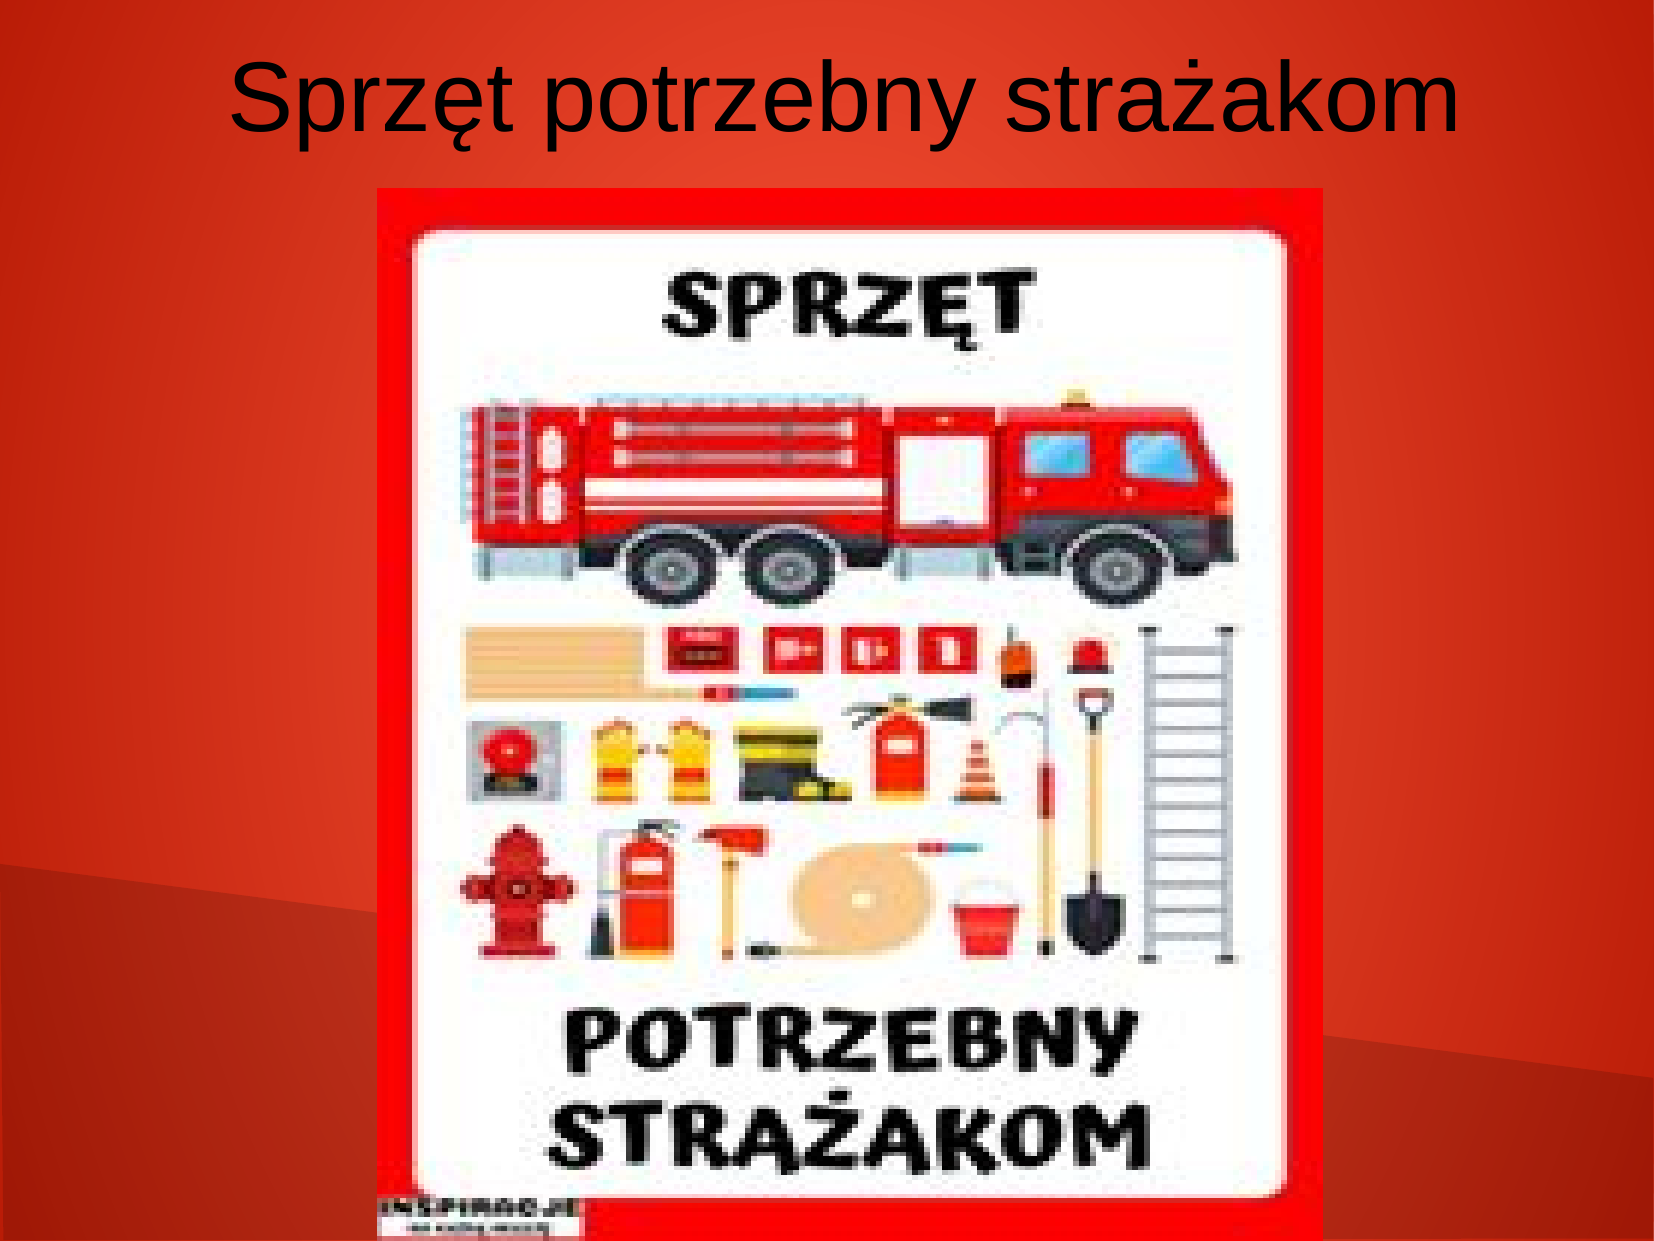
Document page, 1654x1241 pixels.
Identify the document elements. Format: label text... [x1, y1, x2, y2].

title Sprzęt potrzebny strażakom [82, 42, 1571, 264]
picture [377, 188, 1323, 1241]
